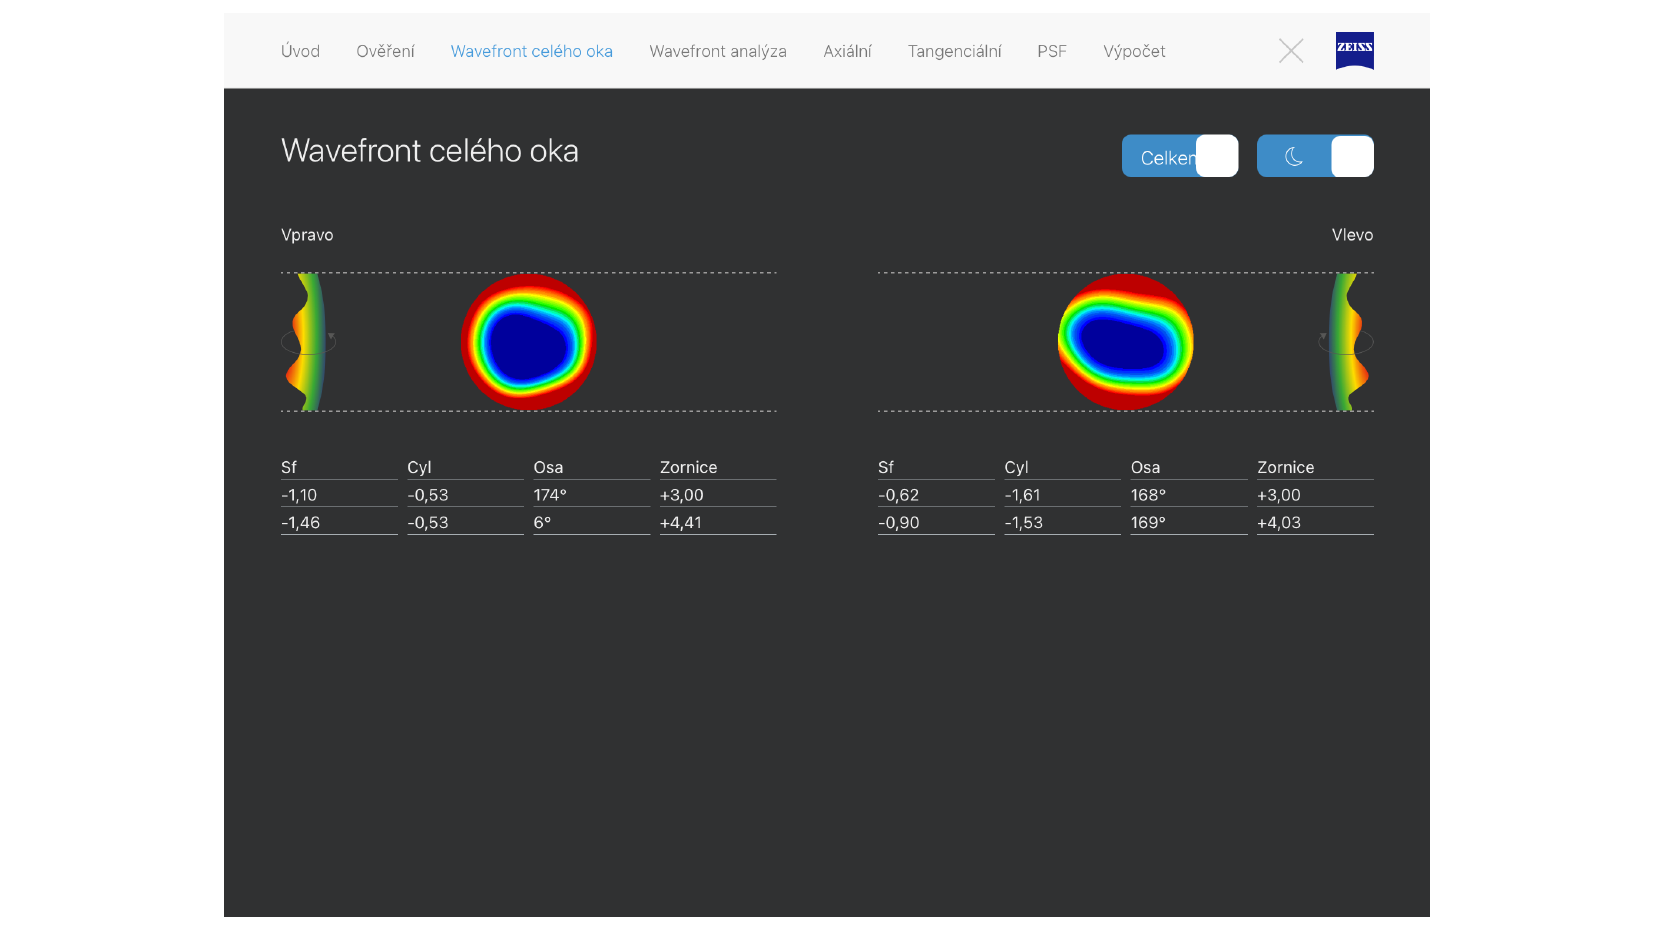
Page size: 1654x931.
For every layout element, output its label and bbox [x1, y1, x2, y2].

picture [224, 13, 1430, 917]
